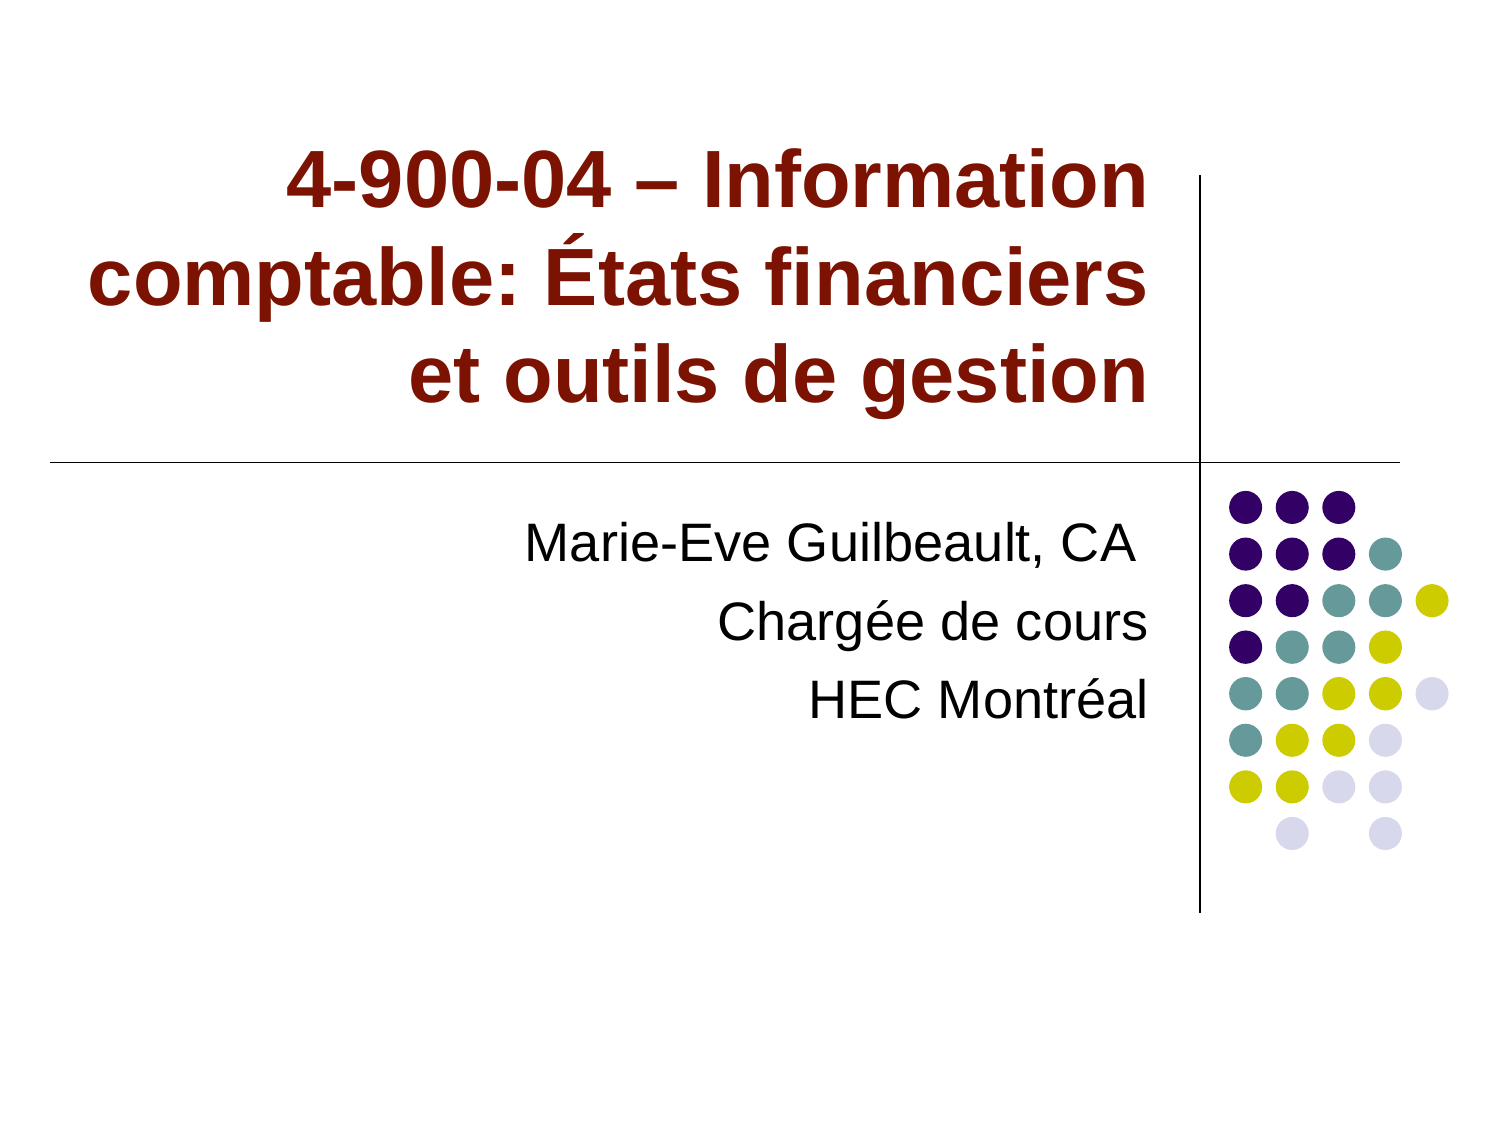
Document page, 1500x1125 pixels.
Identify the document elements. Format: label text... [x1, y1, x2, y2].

title 4-900-04 – Information comptable: États financiers et outils de gestion [51, 76, 1165, 427]
text_box Marie-Eve Guilbeault, CA Chargée de cours HEC Montréal [139, 500, 1165, 888]
